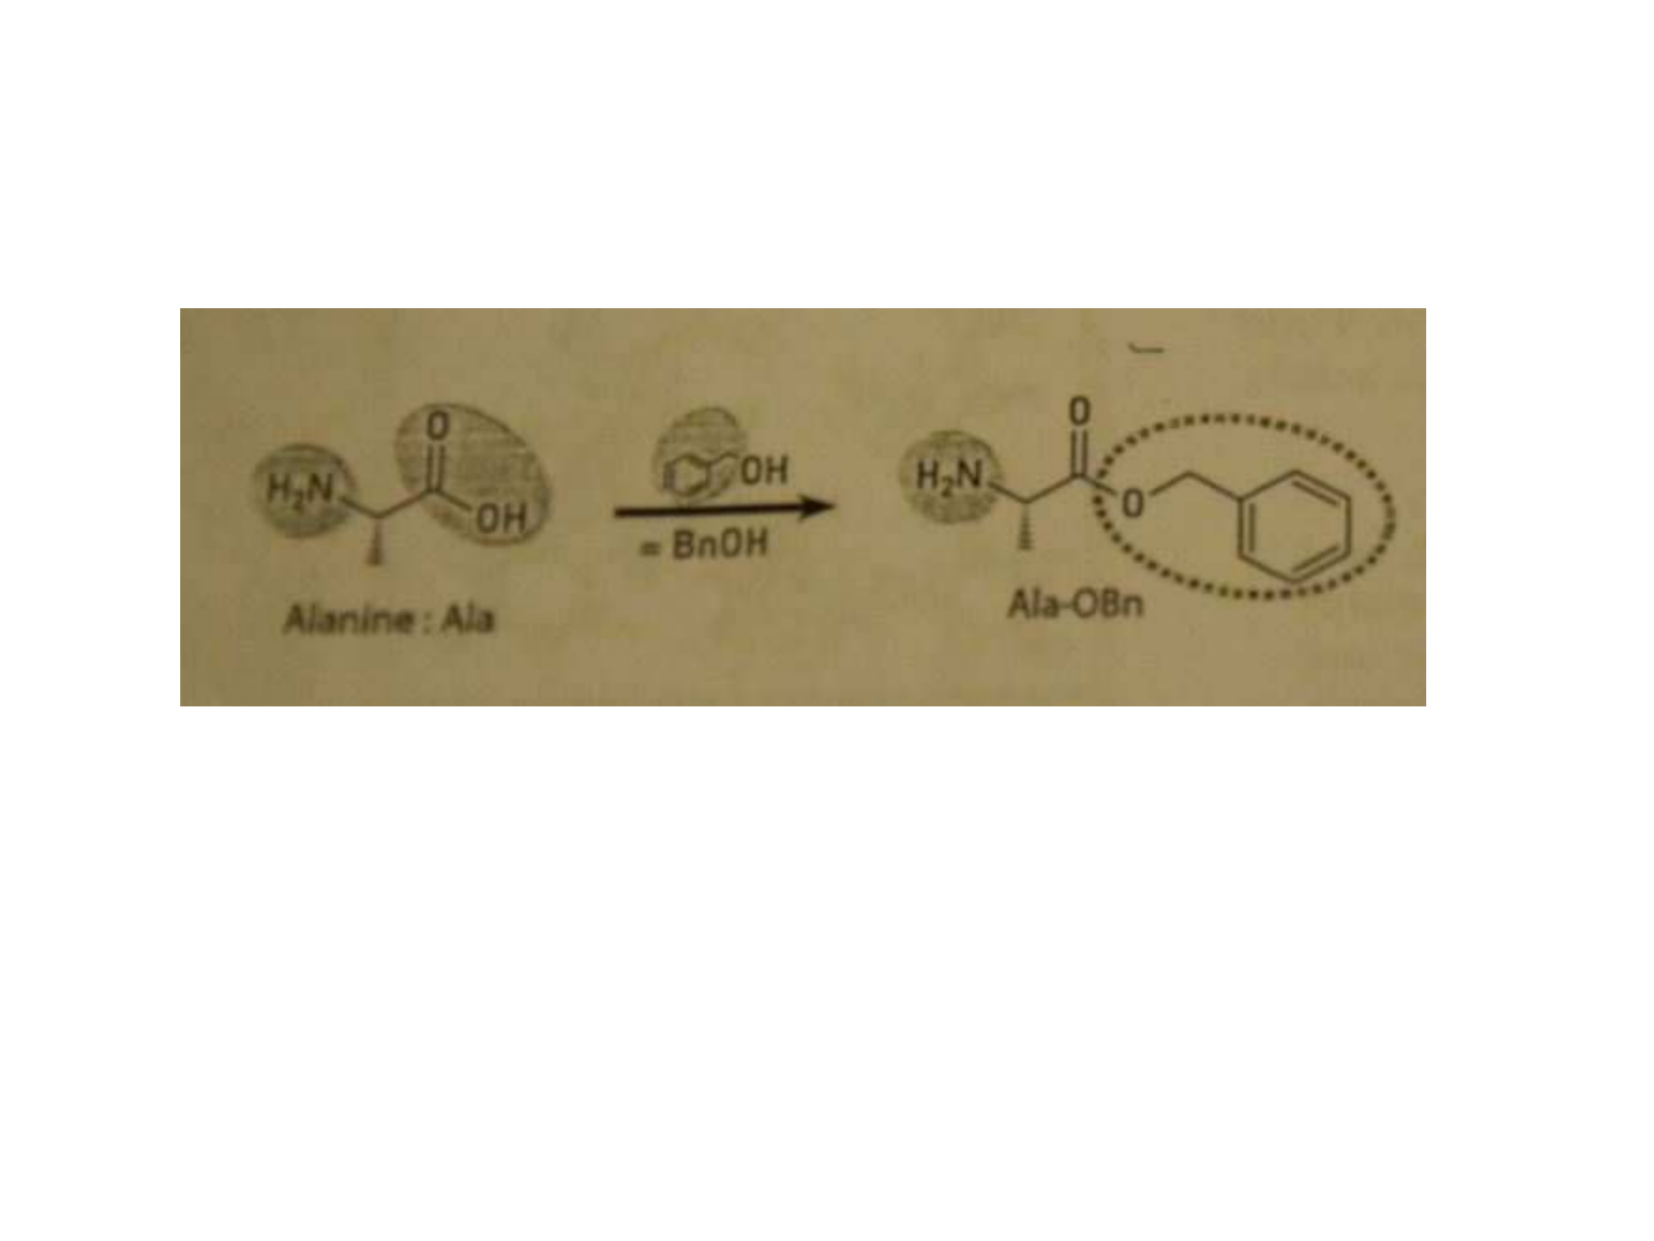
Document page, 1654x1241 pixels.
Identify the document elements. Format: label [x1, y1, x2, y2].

picture [179, 307, 1430, 709]
